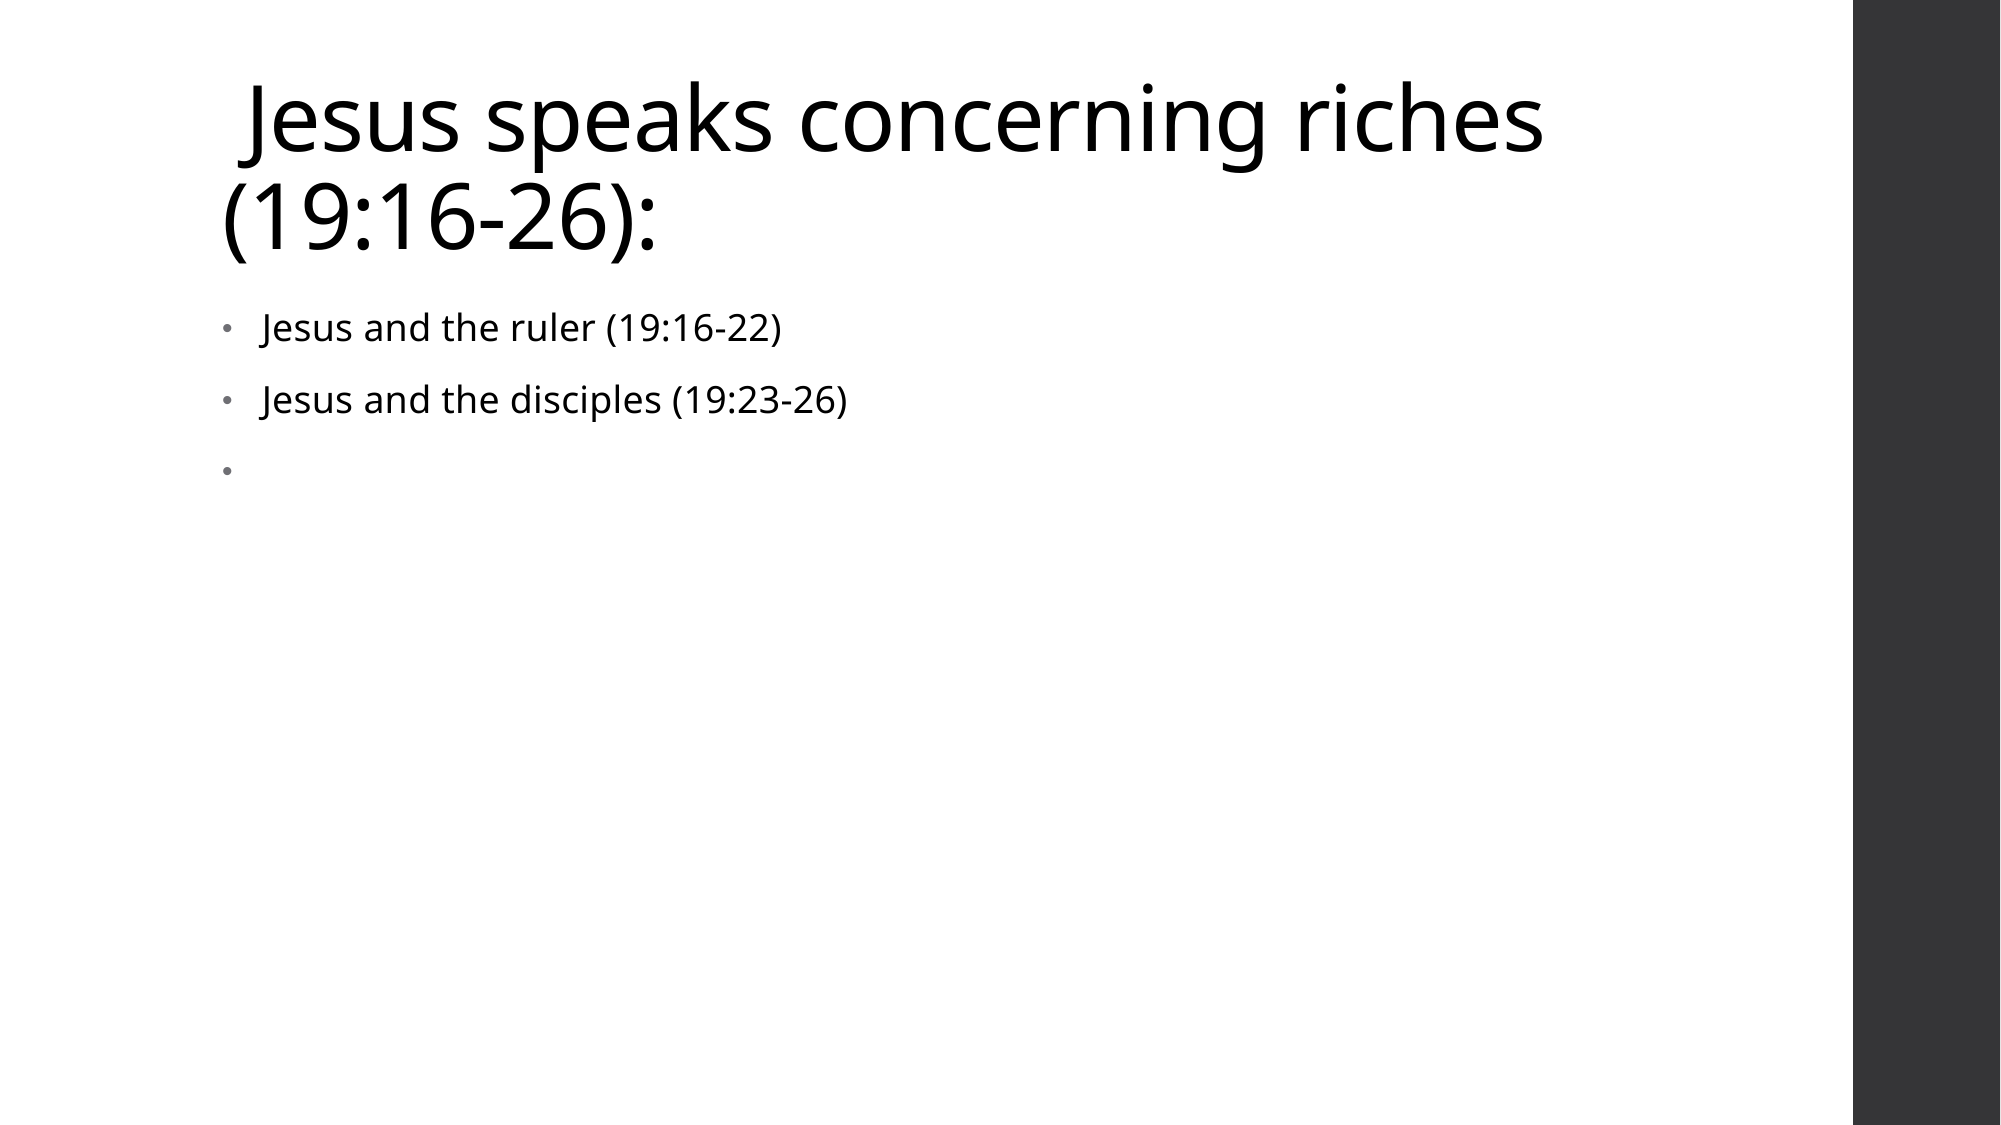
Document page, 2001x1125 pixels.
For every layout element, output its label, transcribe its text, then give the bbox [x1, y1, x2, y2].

title Jesus speaks concerning riches (19:16-26): [206, 60, 1797, 278]
list Jesus and the ruler (19:16-22) Jesus and the disciples (19:23-26) [206, 299, 1617, 1014]
